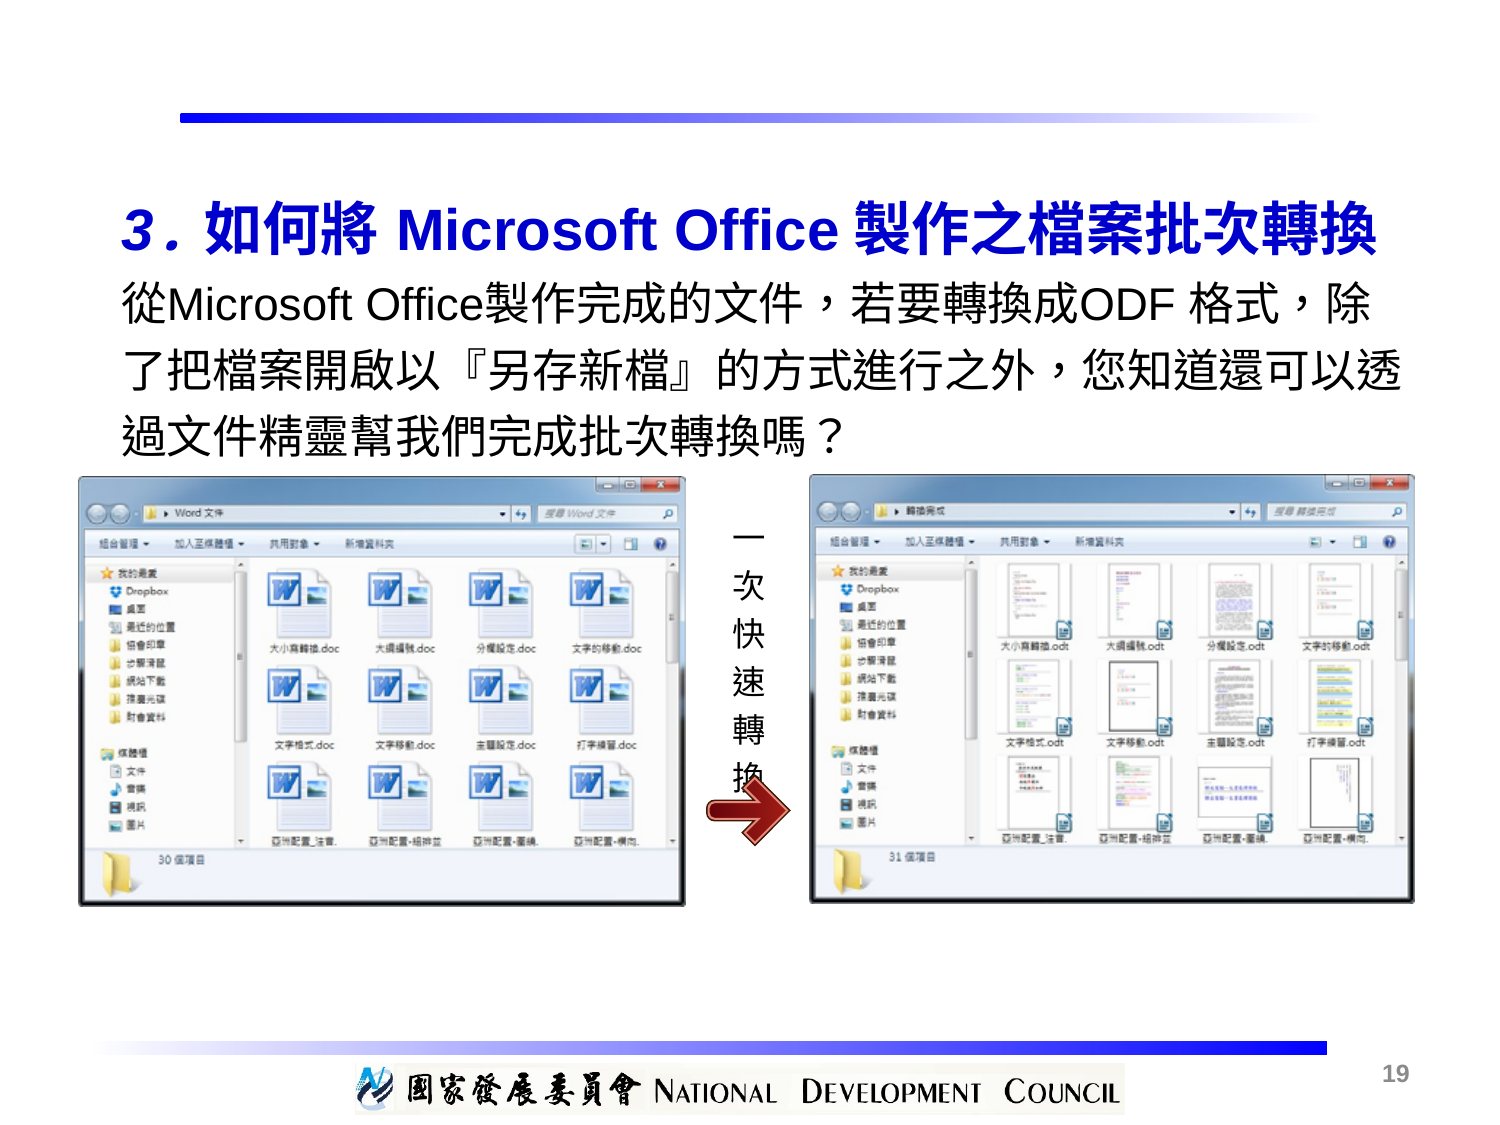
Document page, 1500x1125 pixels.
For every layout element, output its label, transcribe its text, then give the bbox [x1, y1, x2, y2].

picture [355, 1063, 1125, 1115]
picture [809, 474, 1415, 904]
picture [701, 771, 795, 850]
text_box 3.如何將Microsoft Office製作之檔案批次轉換 從Microsoft Office製作完成的文件，若要轉換成ODF 格式，除了把檔案開啟以『另存新檔』的方式進行之外，您知道還可以透過文件精靈幫我們完成批次轉換嗎？ [106, 175, 1418, 497]
text_box 一 次 快 速 轉 換 [718, 504, 772, 758]
picture [78, 476, 686, 907]
